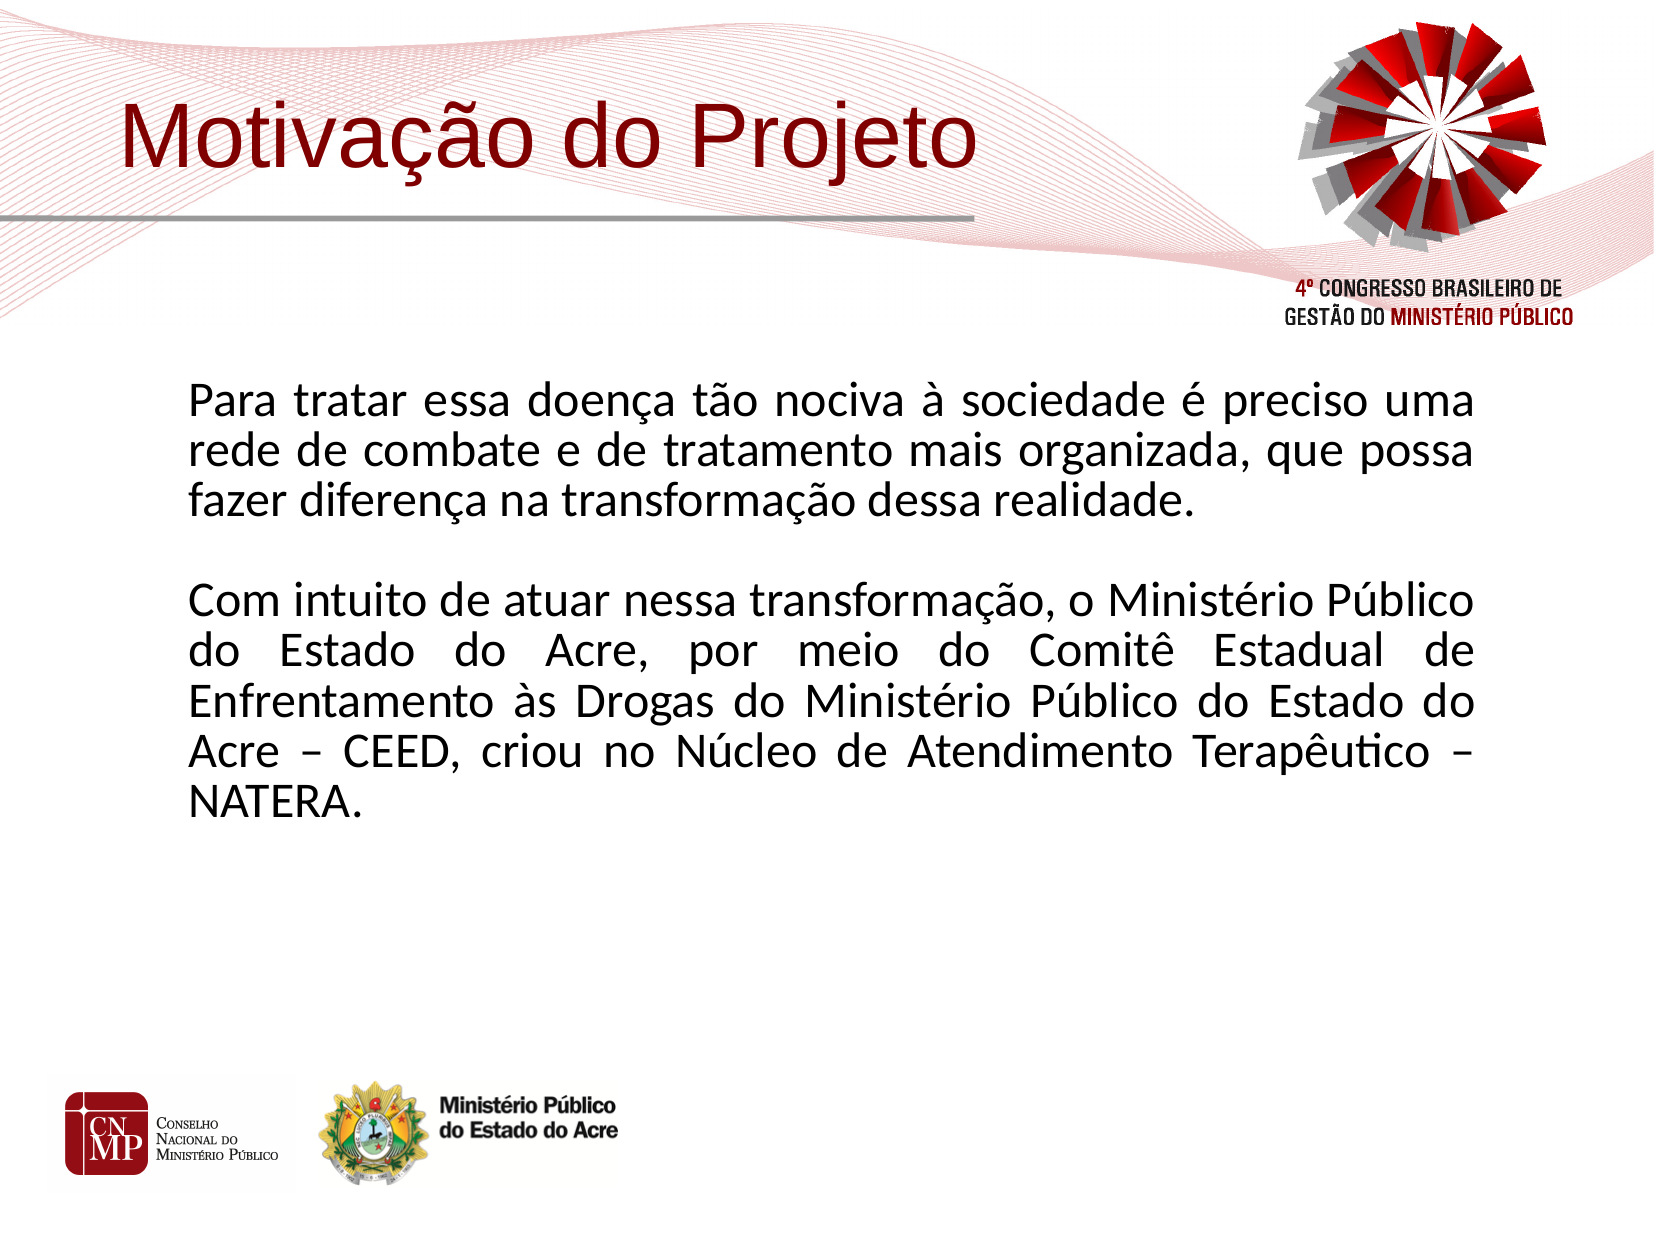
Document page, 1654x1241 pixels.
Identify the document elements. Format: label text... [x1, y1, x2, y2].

picture [0, 9, 1654, 325]
picture [318, 1080, 618, 1188]
picture [47, 1074, 296, 1193]
text_box Motivação do Projeto [47, 77, 1052, 195]
text_box Para tratar essa doença tão nociva à sociedade é preciso uma rede de combate e de tratamento mais organizada, que possa fazer diferença na transformação dessa realidade. Com intuito de atuar nessa transformação, o Ministério Público do Estado do Acre, por meio do Comitê Estadual de Enfrentamento às Drogas do Ministério Público do Estado do Acre – CEED, criou no Núcleo de Atendimento Terapêutico – NATERA. [173, 371, 1491, 1004]
